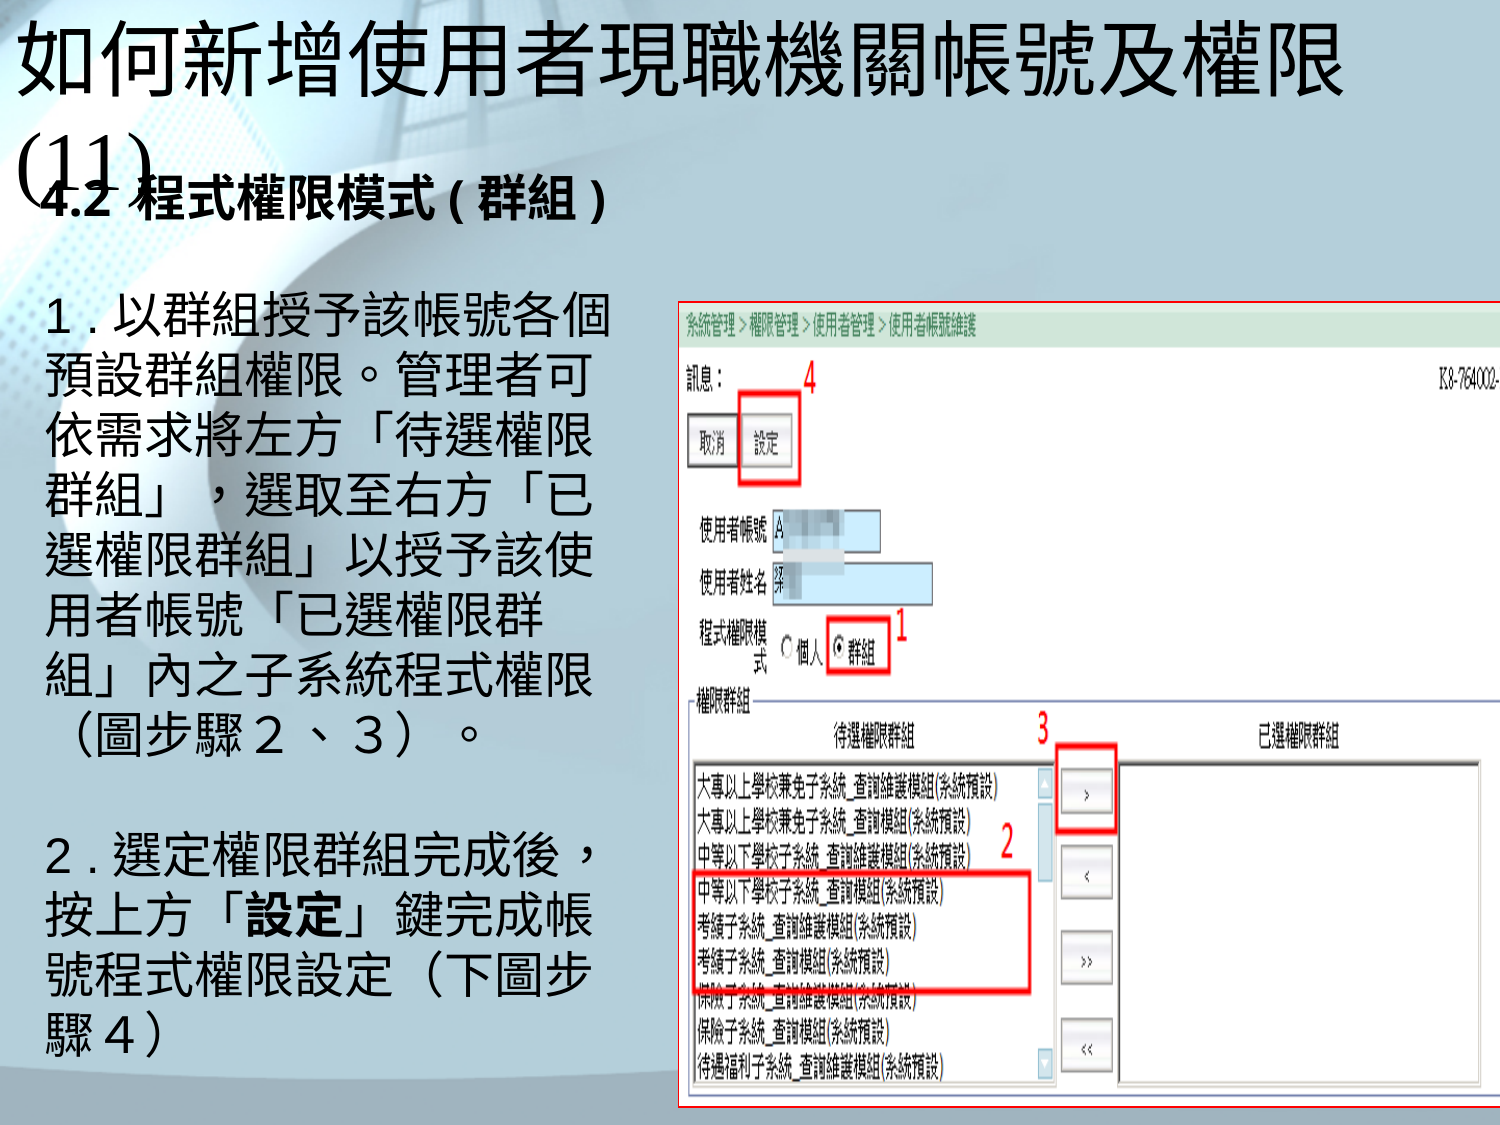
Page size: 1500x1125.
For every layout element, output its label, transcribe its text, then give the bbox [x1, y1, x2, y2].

picture [679, 302, 1500, 1106]
title 如何新增使用者現職機關帳號及權限(11) [0, 0, 1500, 126]
text_box 4.2 程式權限模式(群組) [25, 142, 734, 272]
text_box 1 .以群組授予該帳號各個預設群組權限。管理者可依需求將左方「待選權限群組」，選取至右方「已選權限群組」以授予該使用者帳號「已選權限群組」內之子系統程式權限（圖步驟２、３）。 2 .選定權限群組完成後，按上方「設定」鍵完成帳號程式權限設定（下圖步驟４） [29, 276, 650, 1071]
